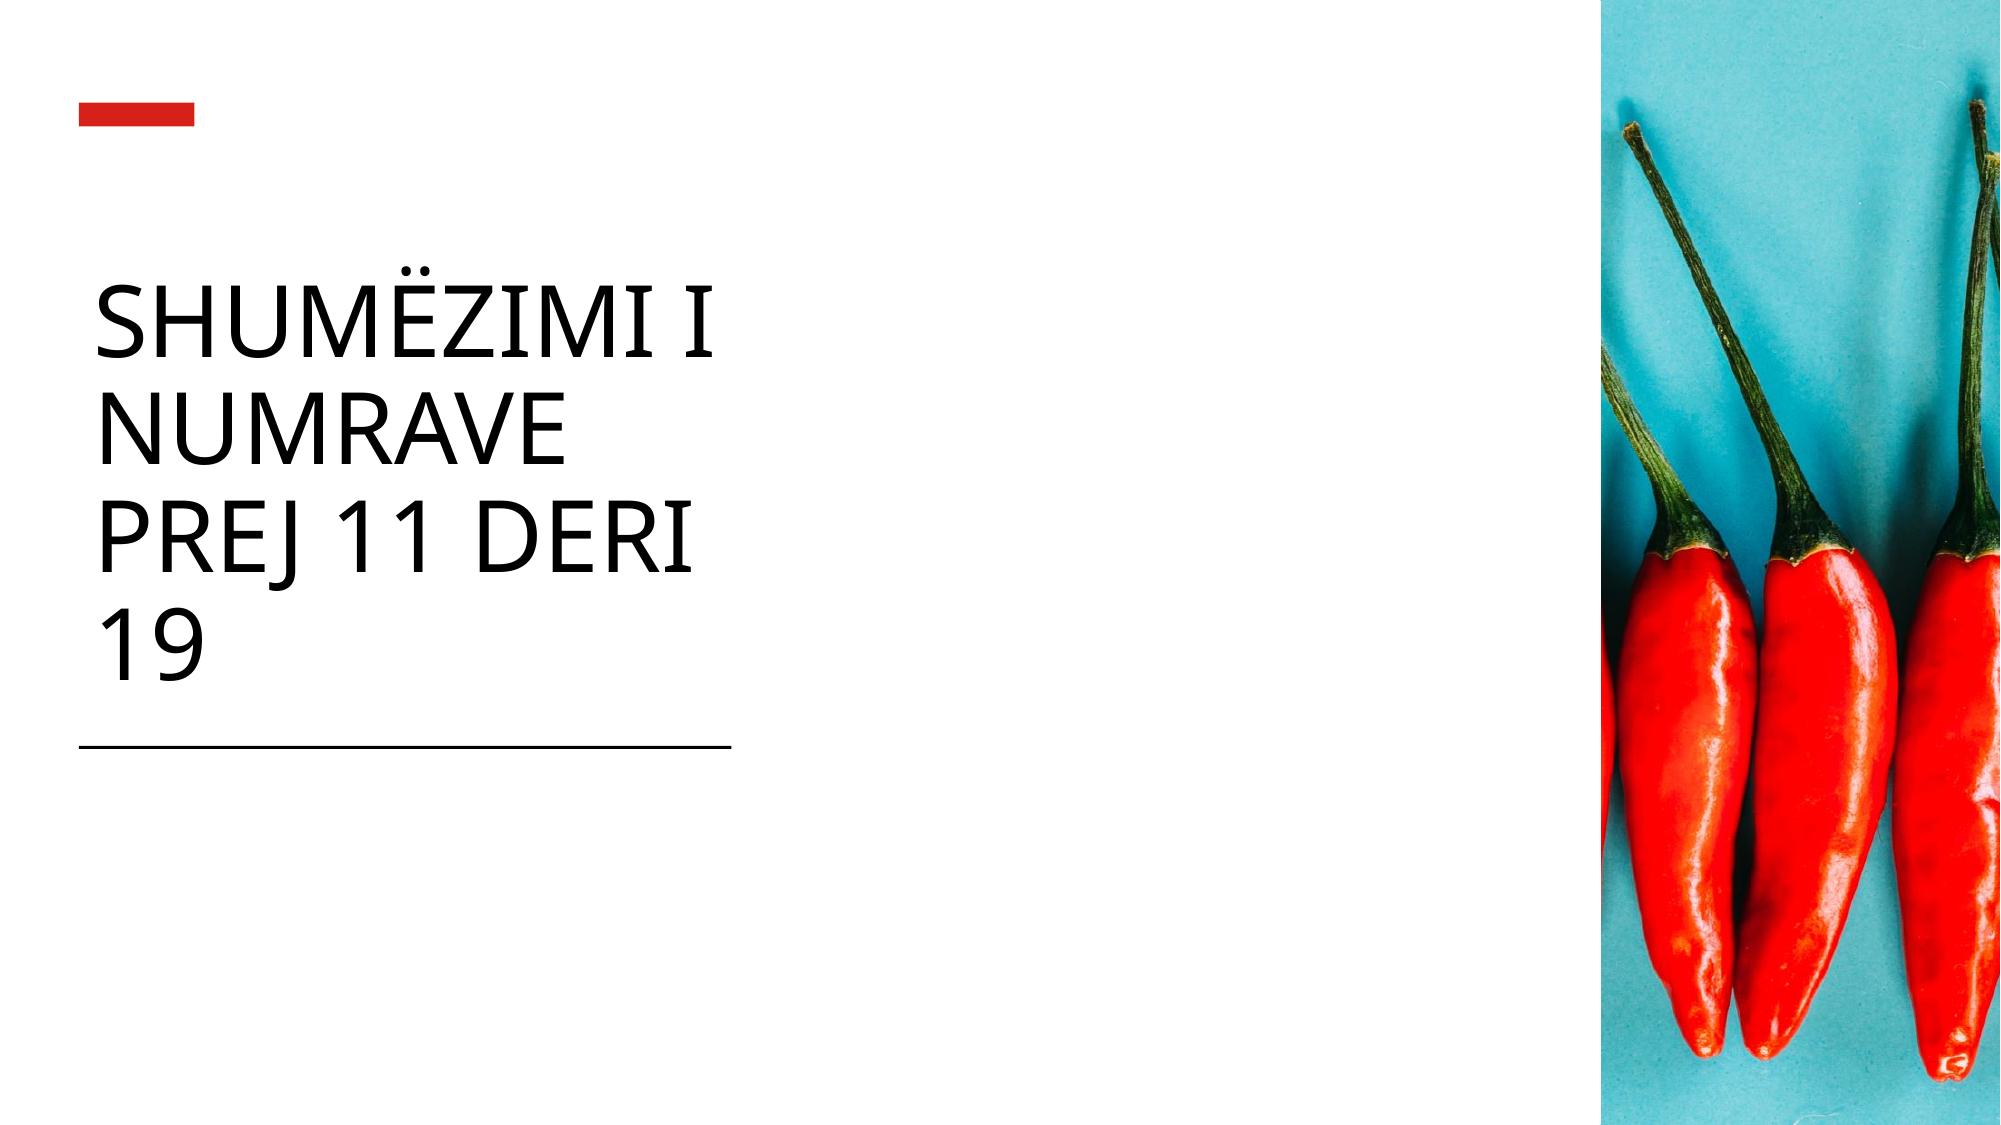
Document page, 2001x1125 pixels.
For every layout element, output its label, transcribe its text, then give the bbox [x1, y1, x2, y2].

title SHUMËZIMI I NUMRAVE PREJ 11 DERI 19 [78, 184, 739, 710]
picture [1601, 0, 2000, 1125]
text_box [0, 0, 1601, 1125]
